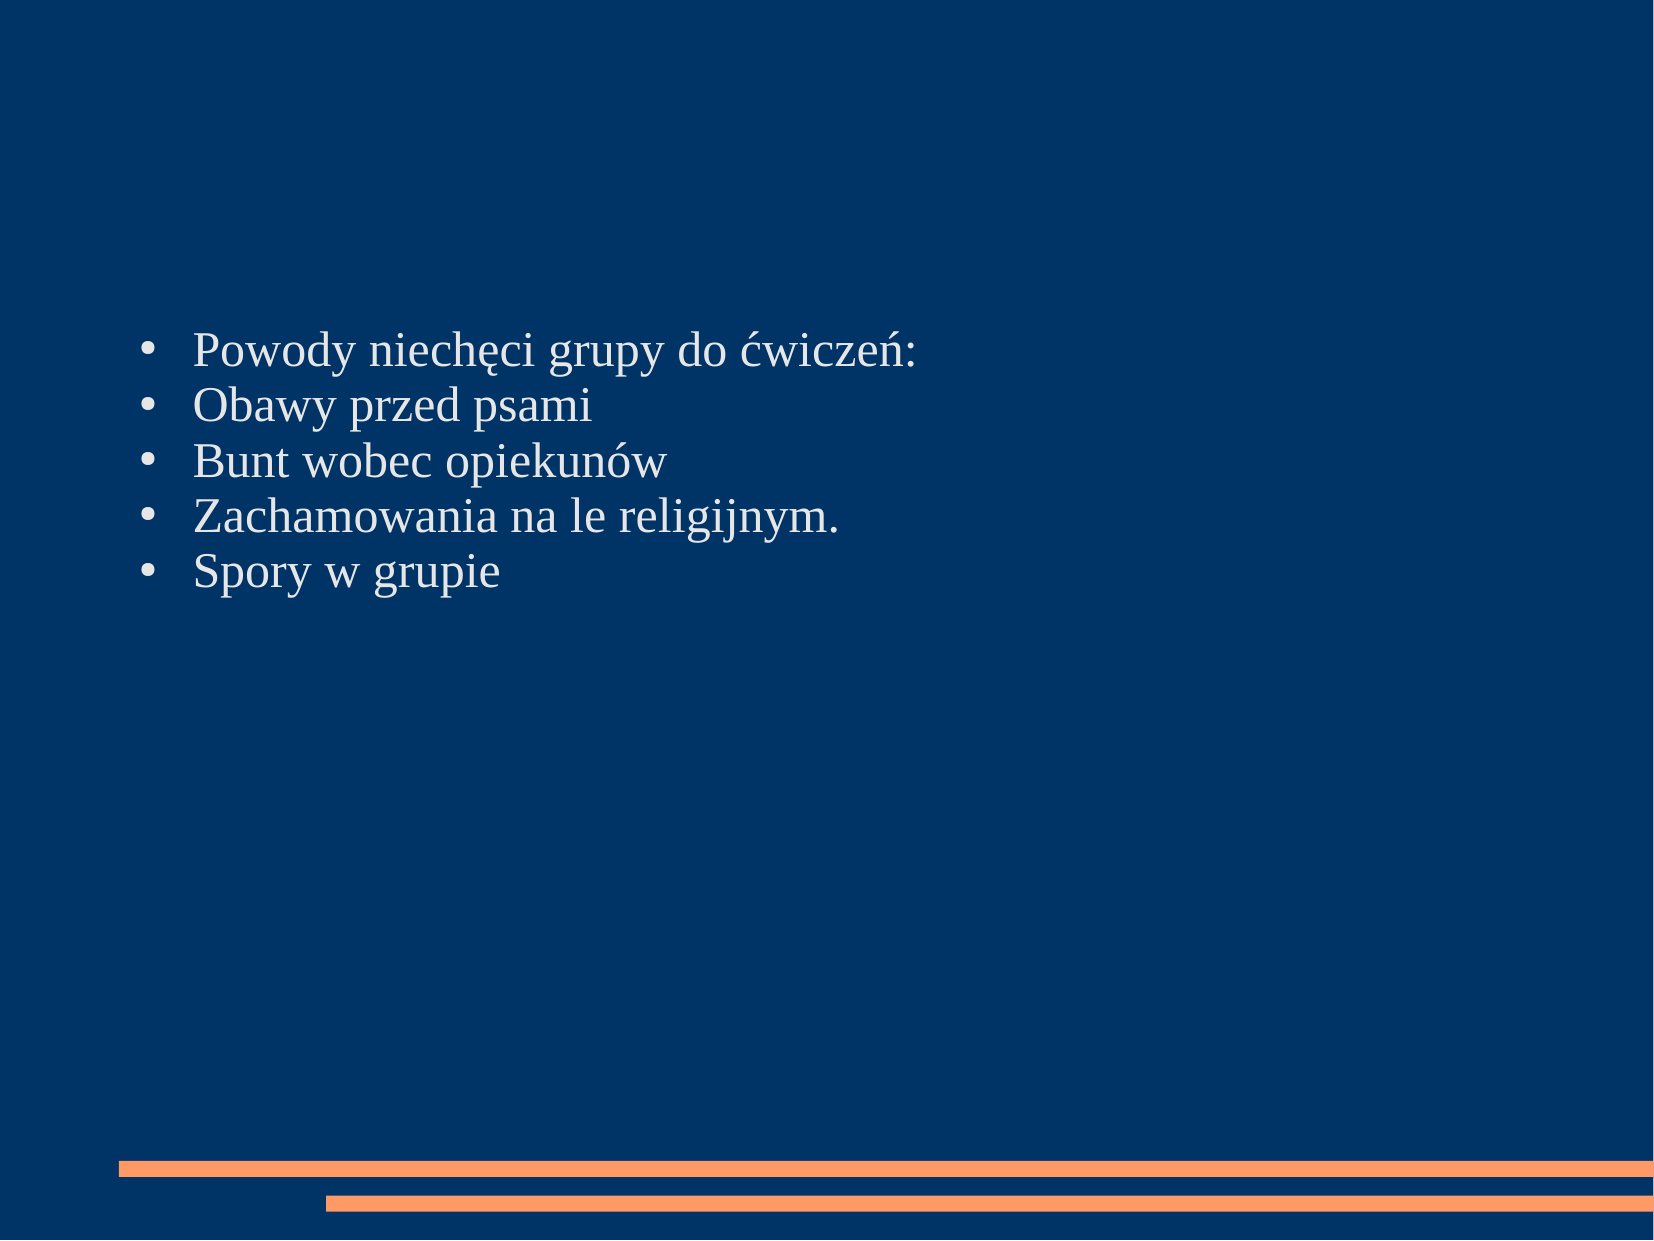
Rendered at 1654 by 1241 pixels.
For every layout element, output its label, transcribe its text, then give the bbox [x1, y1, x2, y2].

list Powody niechęci grupy do ćwiczeń: Obawy przed psami Bunt wobec opiekunów Zachamowania na le religijnym. Spory w grupie [121, 322, 1561, 1132]
